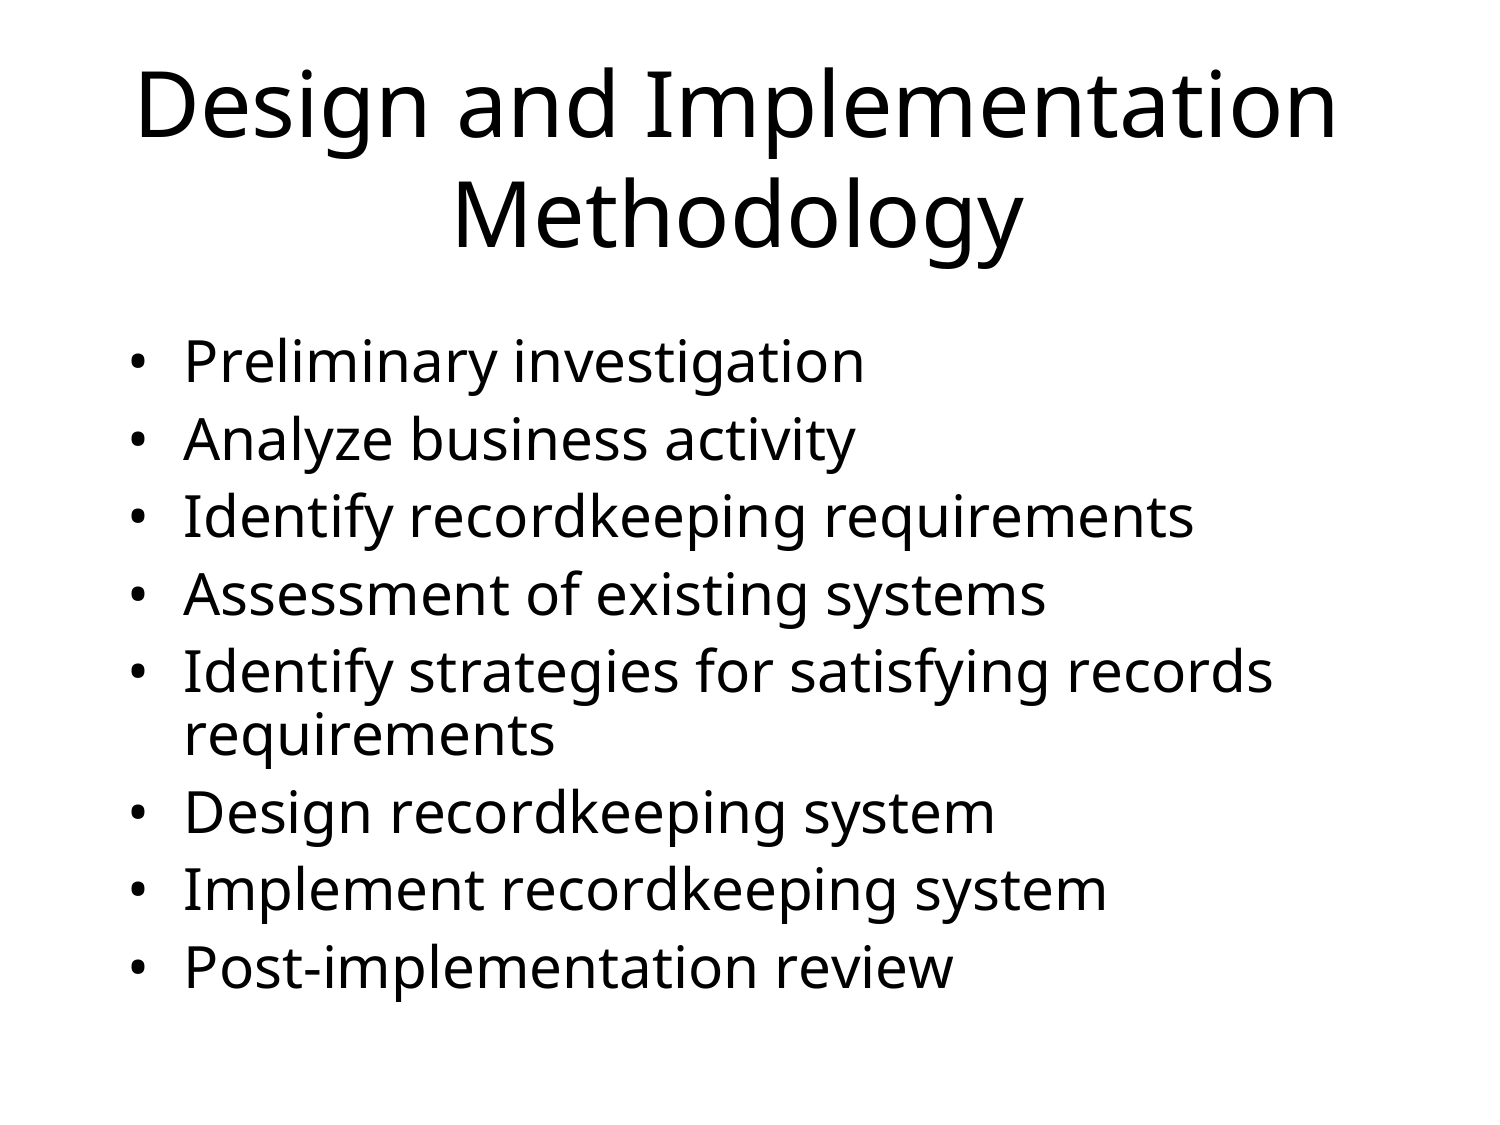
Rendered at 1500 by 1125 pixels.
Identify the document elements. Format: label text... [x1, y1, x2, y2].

title Design and Implementation Methodology [99, 38, 1375, 274]
list Preliminary investigation Analyze business activity Identify recordkeeping requirements Assessment of existing systems Identify strategies for satisfying records requirements Design recordkeeping system Implement recordkeeping system Post-implementation review [112, 324, 1388, 1125]
